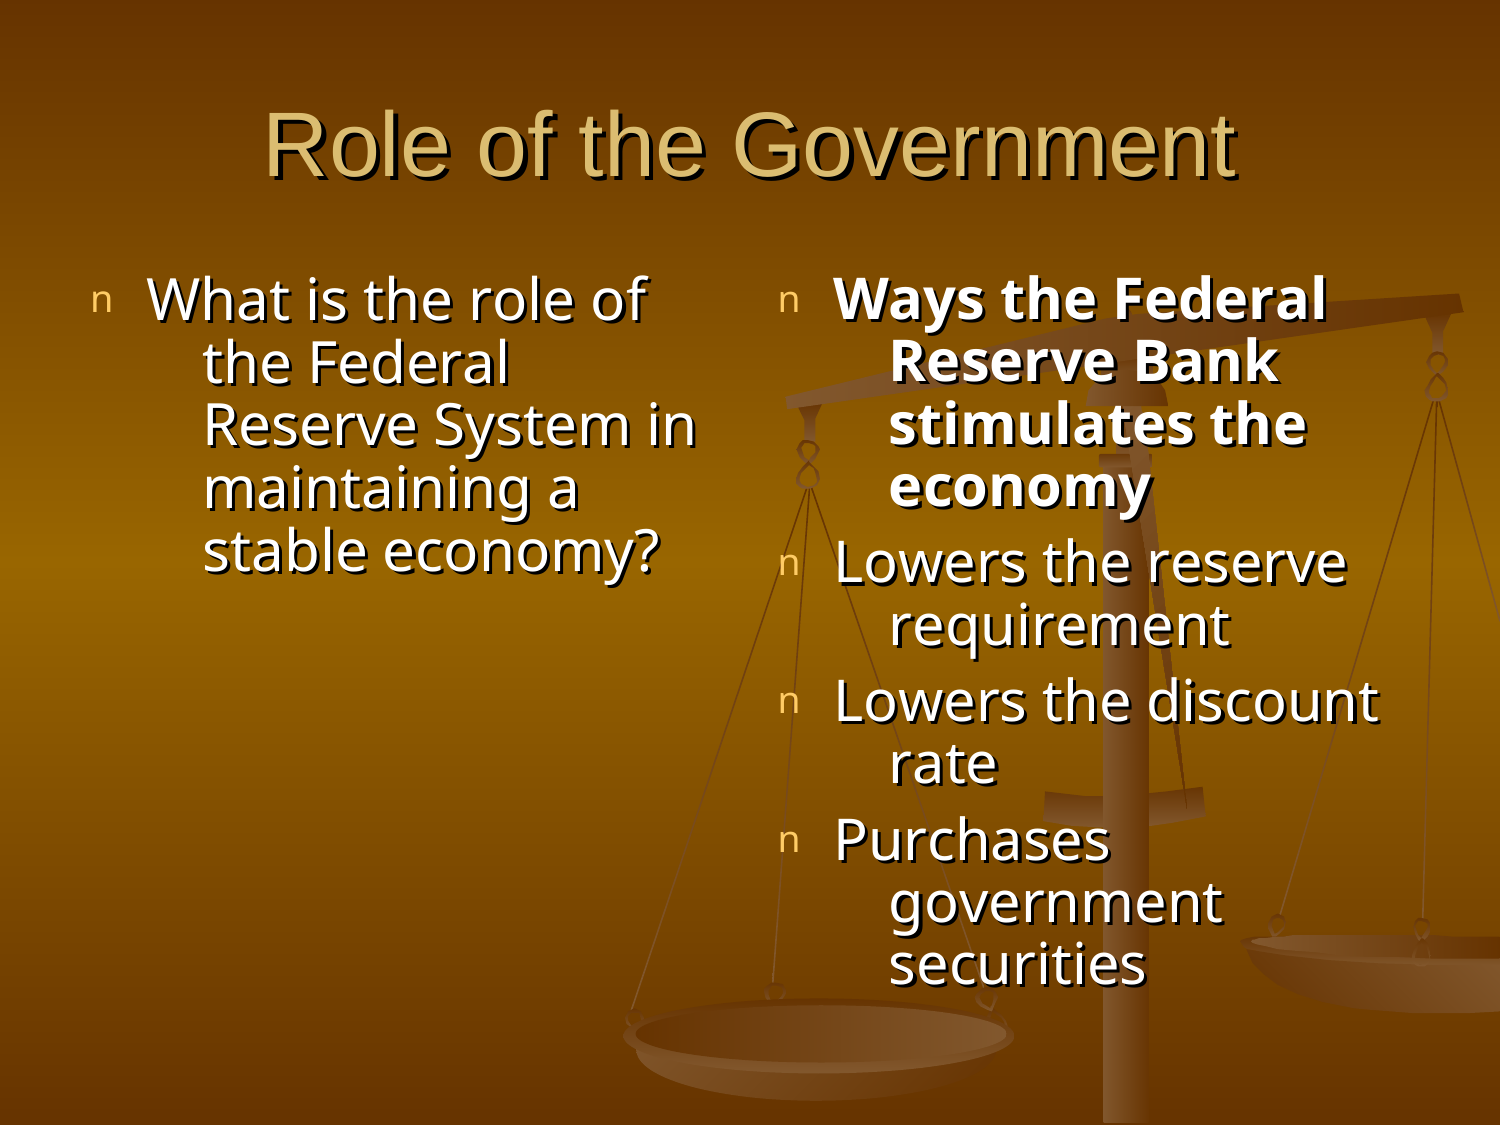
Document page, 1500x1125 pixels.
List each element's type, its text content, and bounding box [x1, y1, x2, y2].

list Ways the Federal Reserve Bank stimulates the economy Lowers the reserve requirement Lowers the discount rate Purchases government securities [762, 262, 1426, 1006]
title Role of the Government [75, 45, 1426, 234]
list What is the role of the Federal Reserve System in maintaining a stable economy? [75, 262, 738, 1006]
